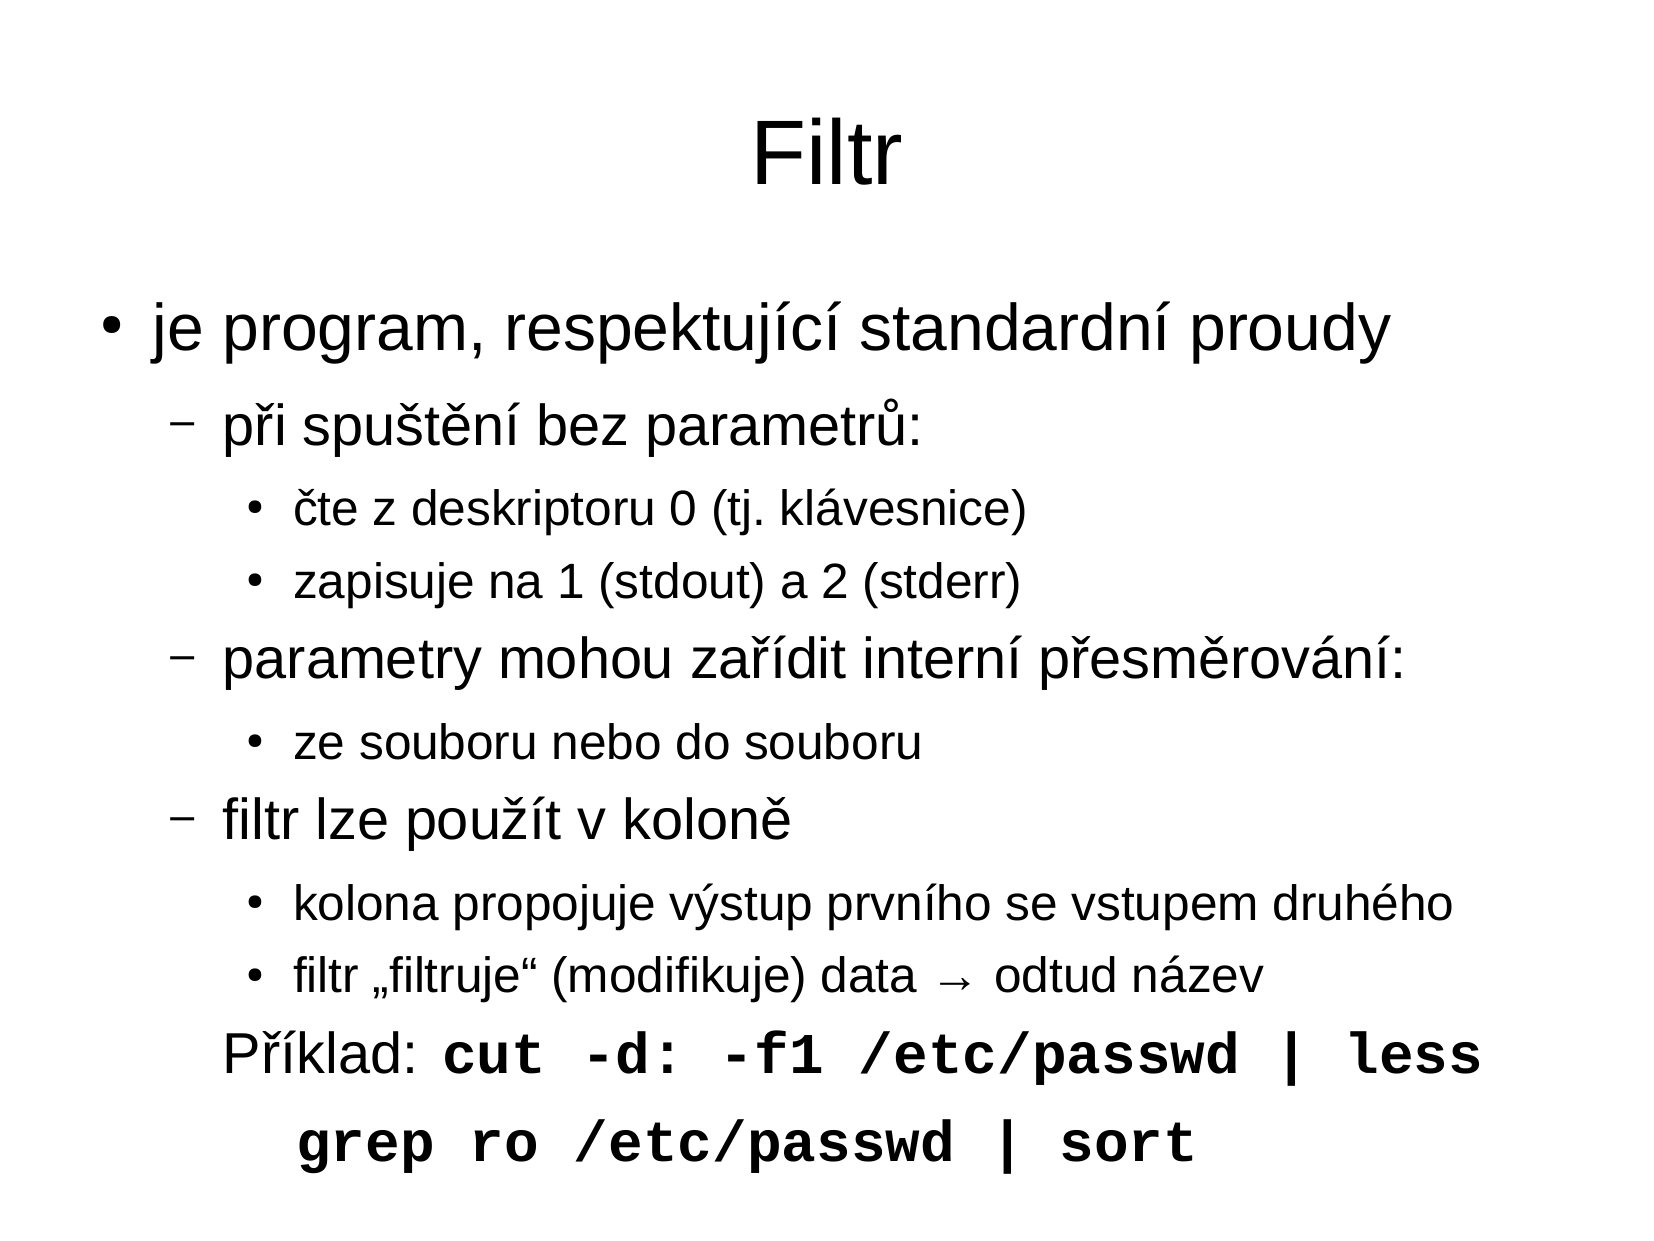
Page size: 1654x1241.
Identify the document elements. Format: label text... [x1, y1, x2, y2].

title Filtr [82, 49, 1571, 257]
list je program, respektující standardní proudy při spuštění bez parametrů: čte z deskriptoru 0 (tj. klávesnice) zapisuje na 1 (stdout) a 2 (stderr) parametry mohou zařídit interní přesměrování: ze souboru nebo do souboru filtr lze použít v koloně kolona propojuje výstup prvního se vstupem druhého filtr „filtruje“ (modifikuje) data → odtud název Příklad: cut -d: -f1 /etc/passwd | less grep ro /etc/passwd | sort [82, 290, 1595, 1187]
